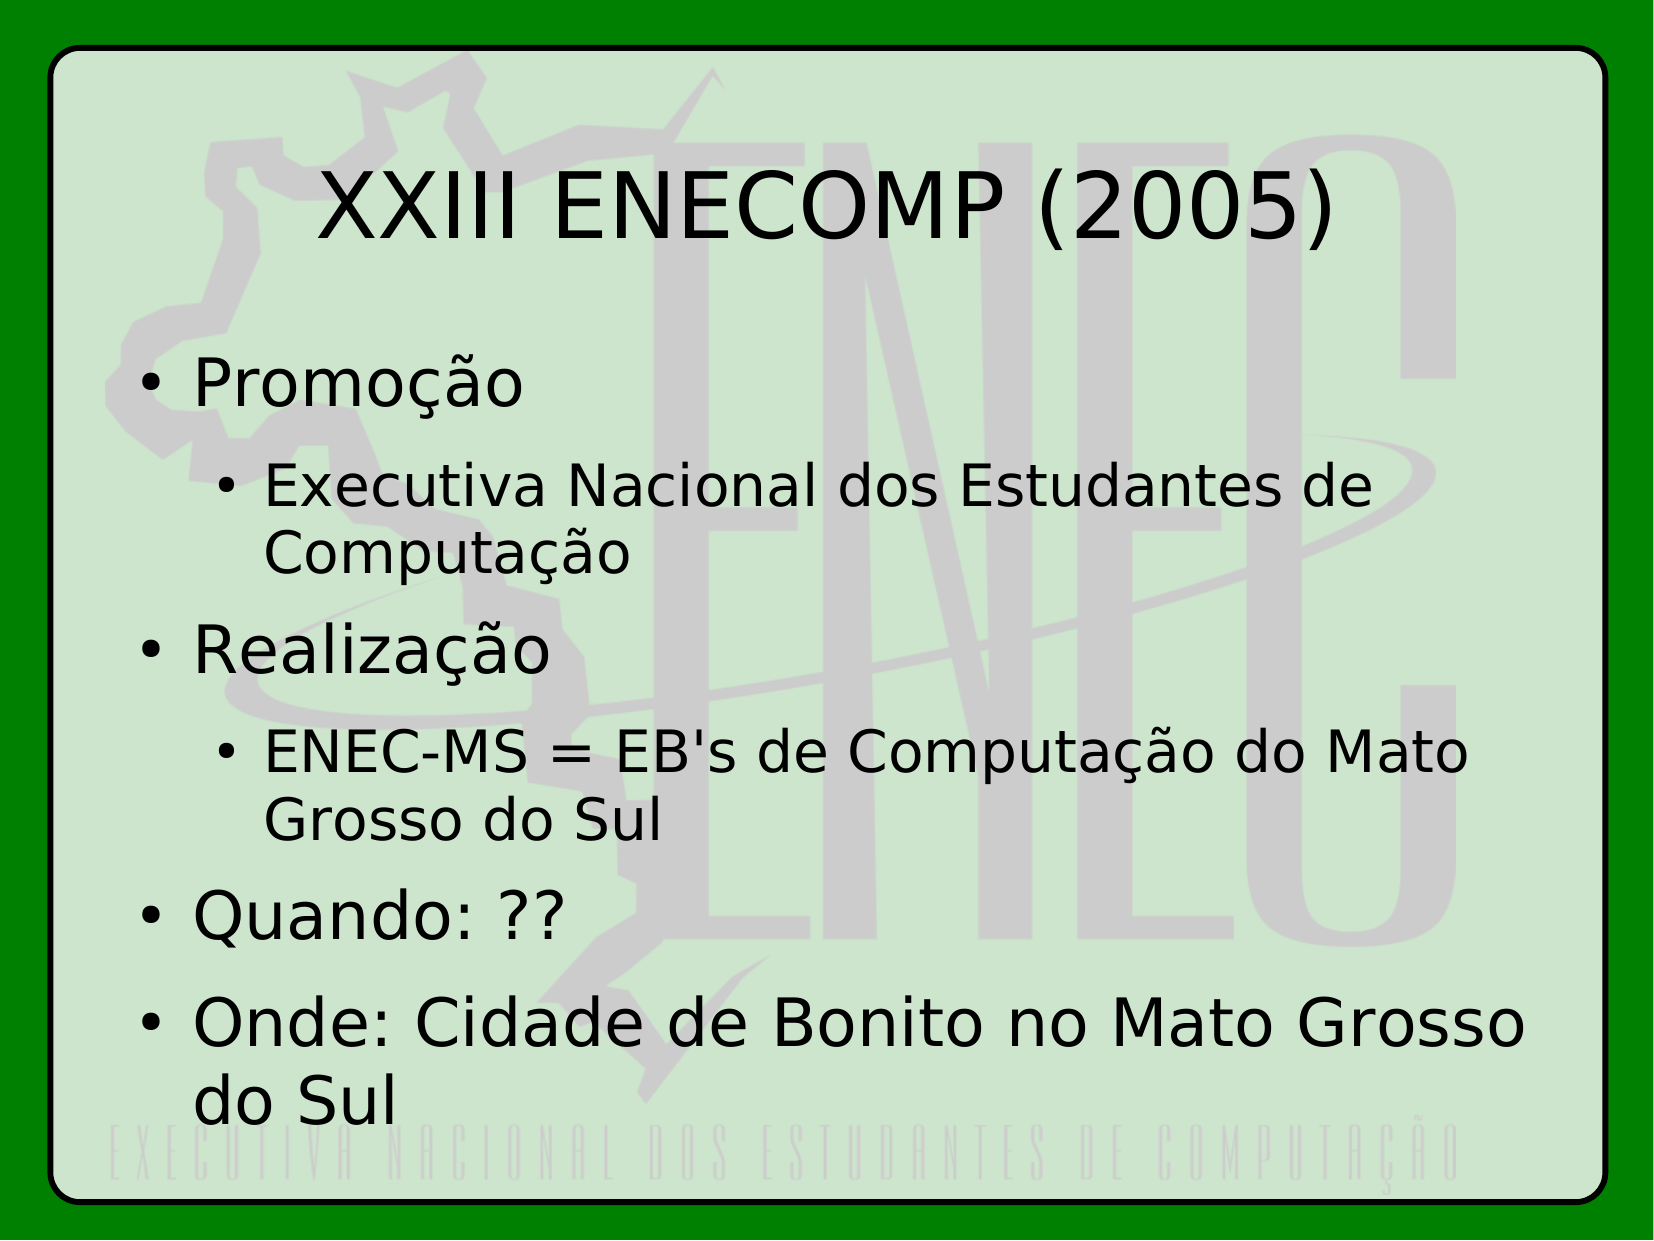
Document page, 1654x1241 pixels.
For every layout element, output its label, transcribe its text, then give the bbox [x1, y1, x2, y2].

list Promoção Executiva Nacional dos Estudantes de Computação Realização ENEC-MS = EB's de Computação do Mato Grosso do Sul Quando: ?? Onde: Cidade de Bonito no Mato Grosso do Sul [121, 344, 1534, 1141]
title XXIII ENECOMP (2005) [121, 102, 1534, 311]
